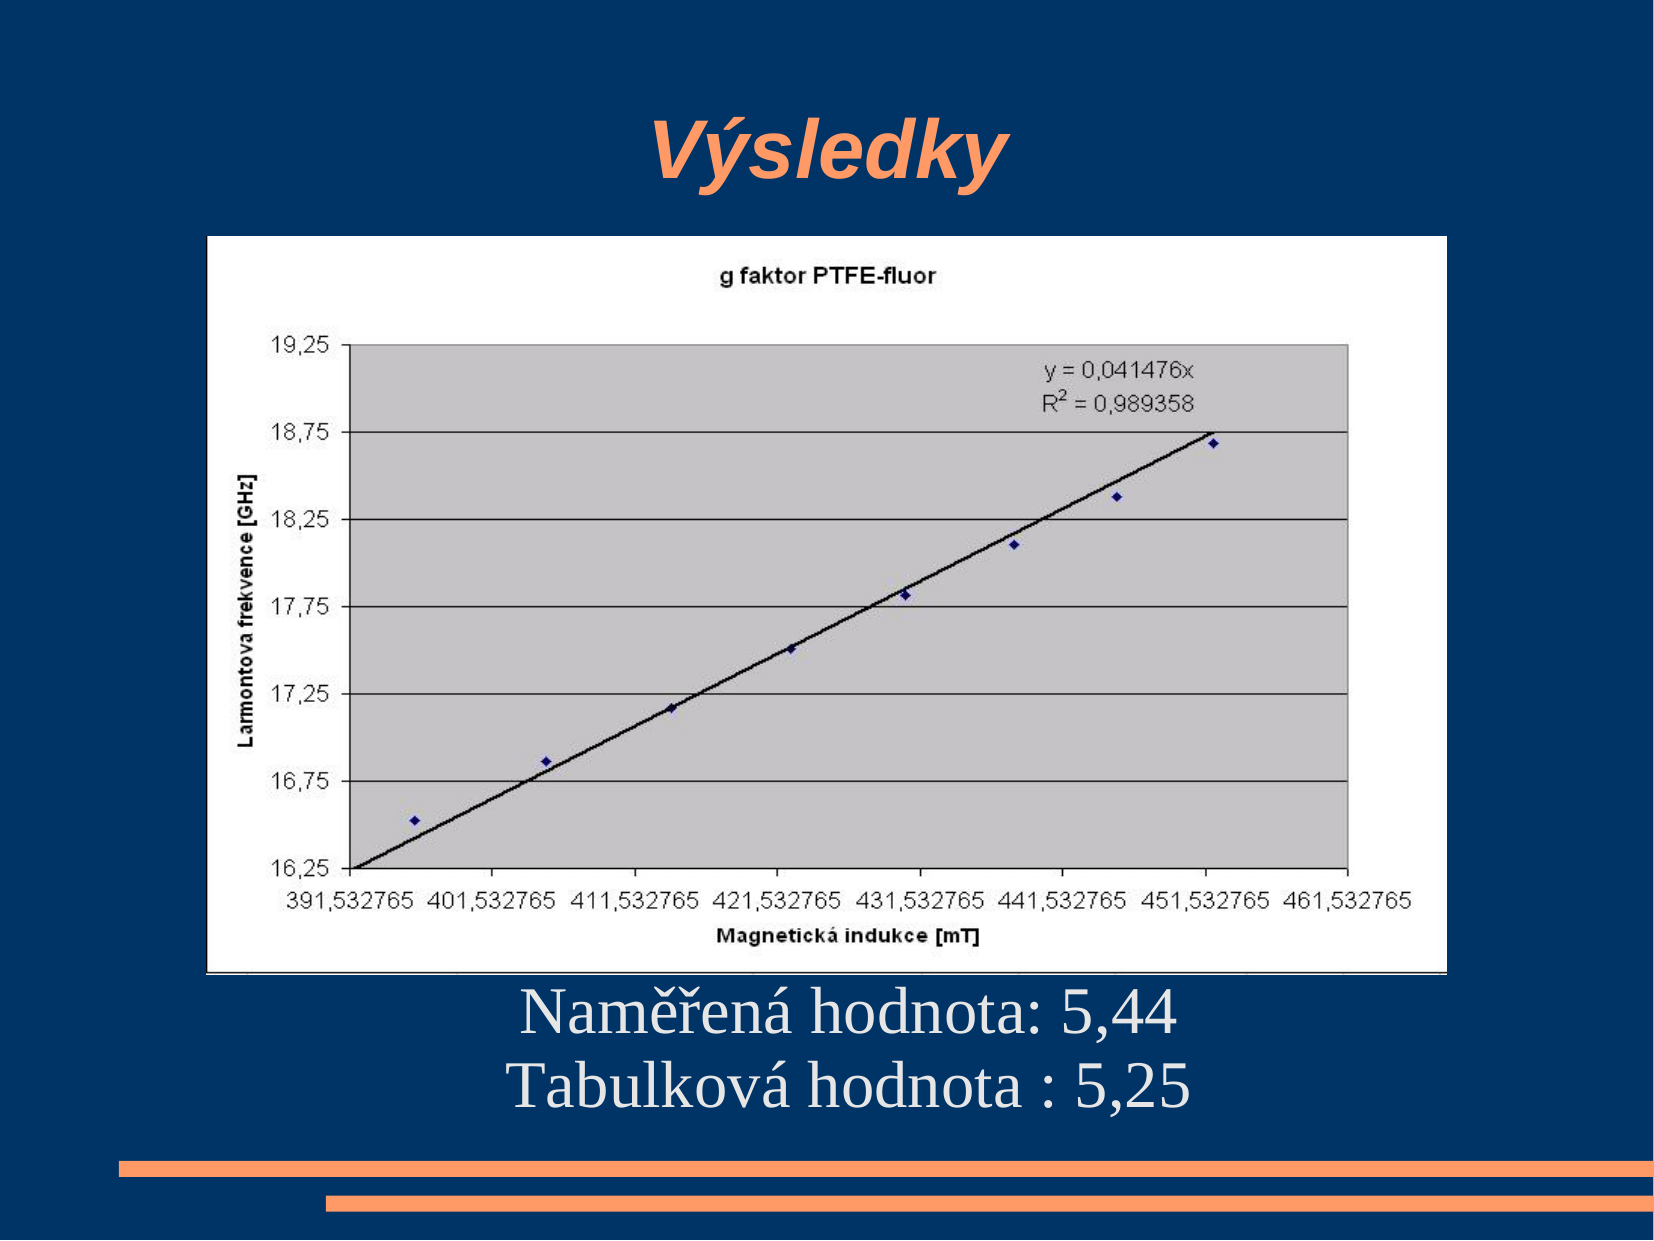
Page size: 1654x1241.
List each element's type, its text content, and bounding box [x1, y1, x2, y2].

title Výsledky [121, 46, 1534, 254]
list Naměřená hodnota: 5,44 Tabulková hodnota : 5,25 [121, 974, 1506, 1123]
picture [206, 236, 1447, 974]
